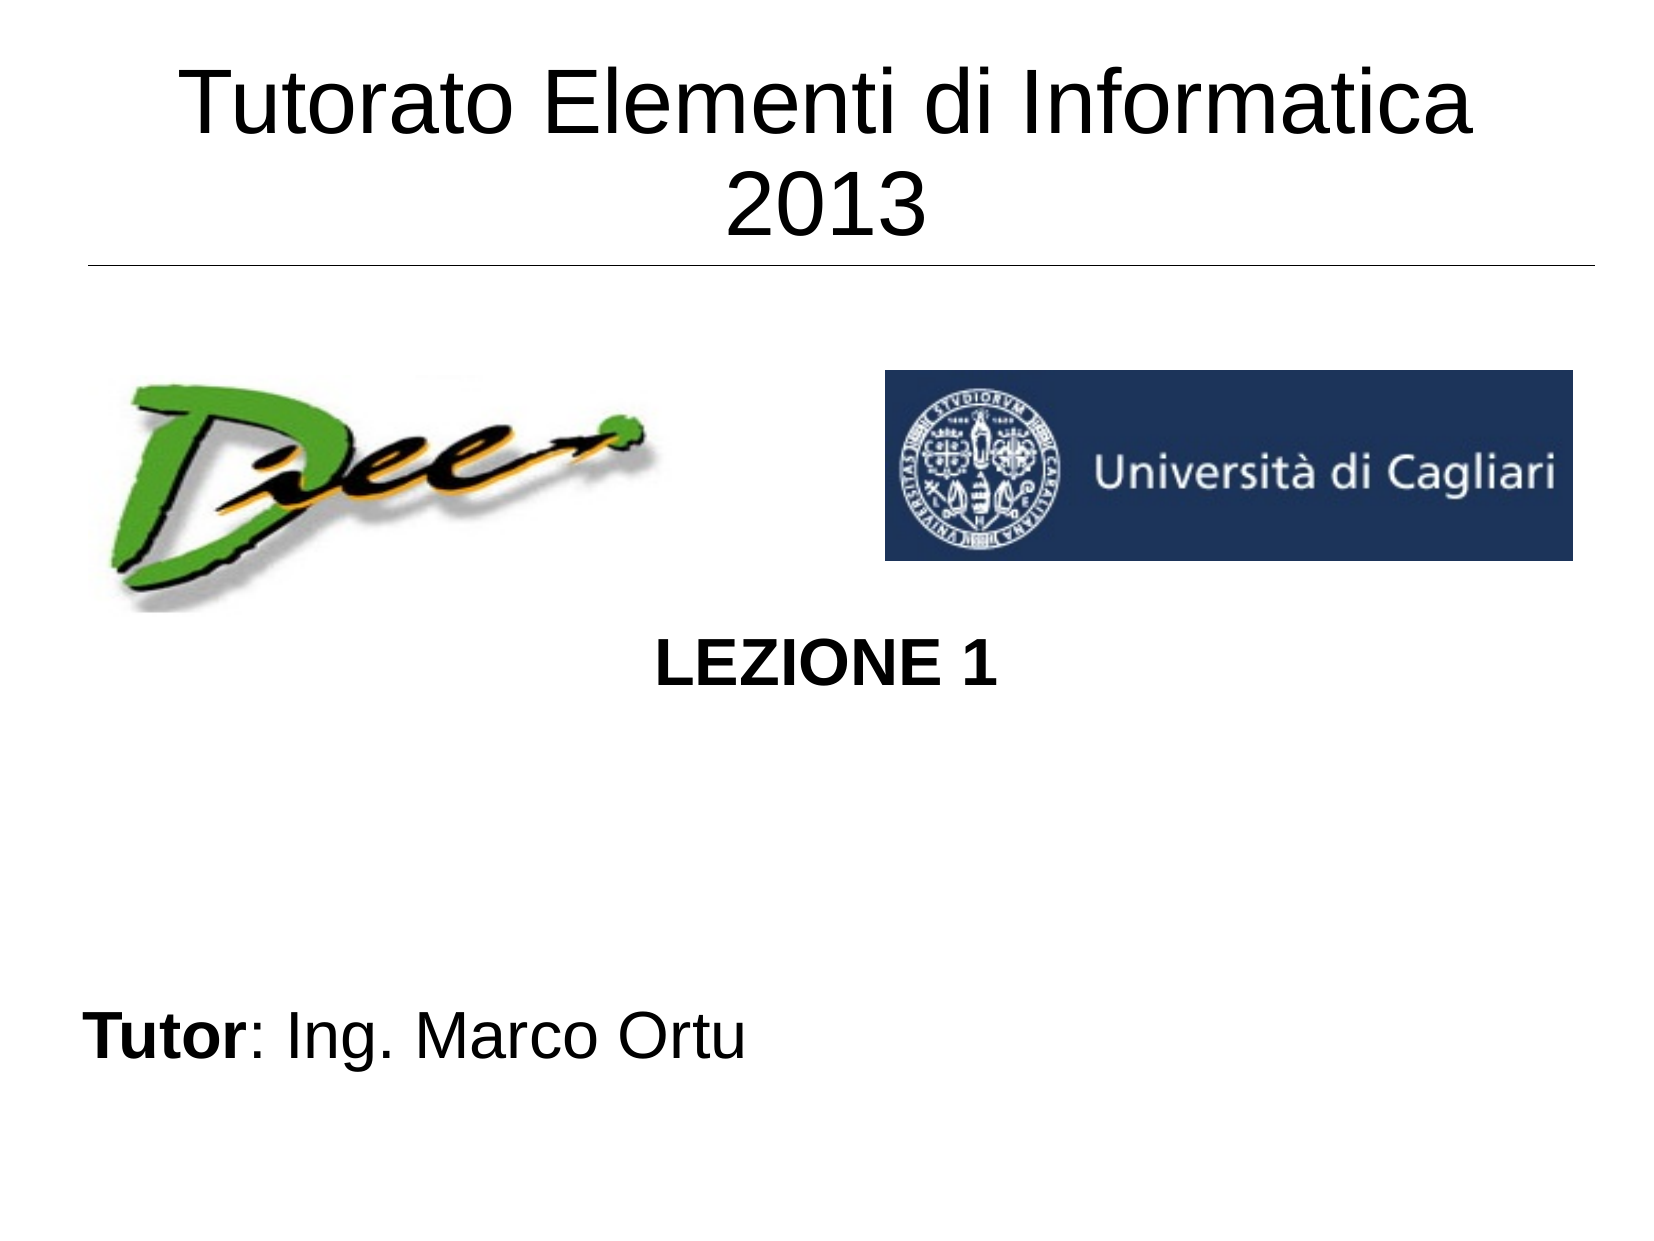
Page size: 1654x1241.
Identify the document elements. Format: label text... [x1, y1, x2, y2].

title Tutorato Elementi di Informatica 2013 [82, 49, 1571, 257]
subtitle LEZIONE 1 Tutor: Ing. Marco Ortu [82, 290, 1571, 1109]
picture [88, 375, 672, 621]
picture [885, 370, 1573, 562]
